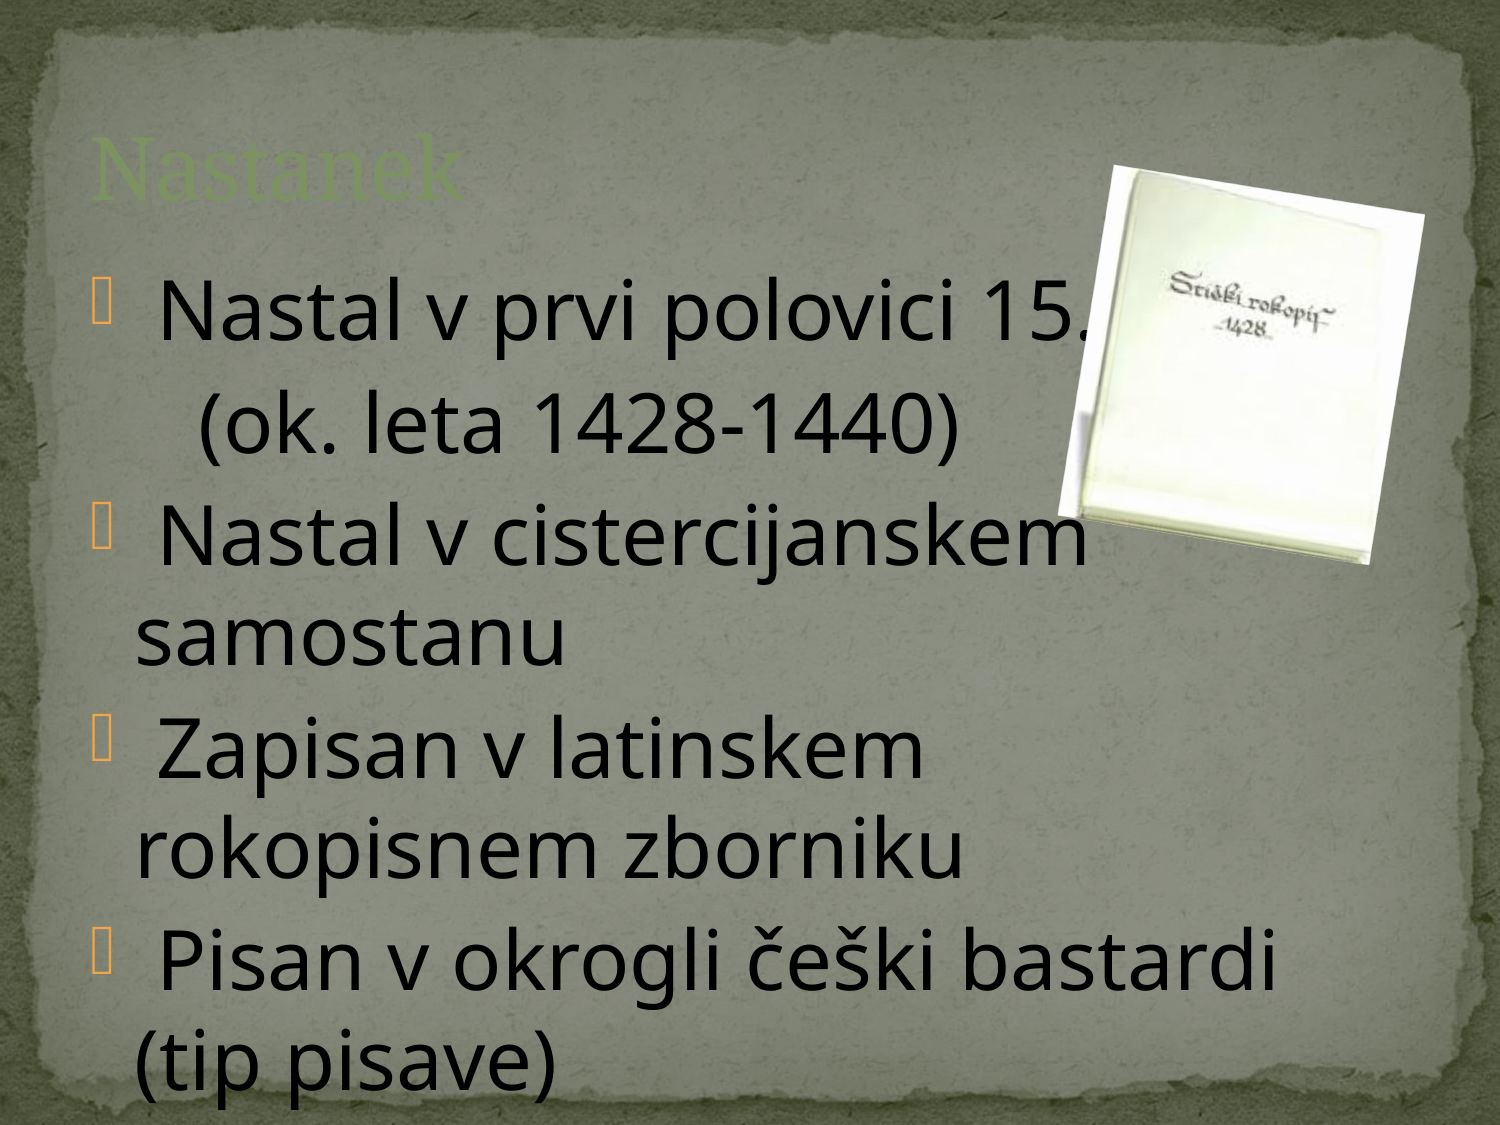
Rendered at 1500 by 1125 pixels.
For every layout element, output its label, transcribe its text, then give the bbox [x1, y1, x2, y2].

picture [0, 0, 1500, 1125]
list Nastal v prvi polovici 15. stoletja (ok. leta 1428-1440) Nastal v cistercijanskem samostanu Zapisan v latinskem rokopisnem zborniku Pisan v okrogli češki bastardi (tip pisave) Izkazuje dvojno narečno osnovo [75, 249, 1425, 1000]
title Nastanek [75, 24, 1425, 225]
